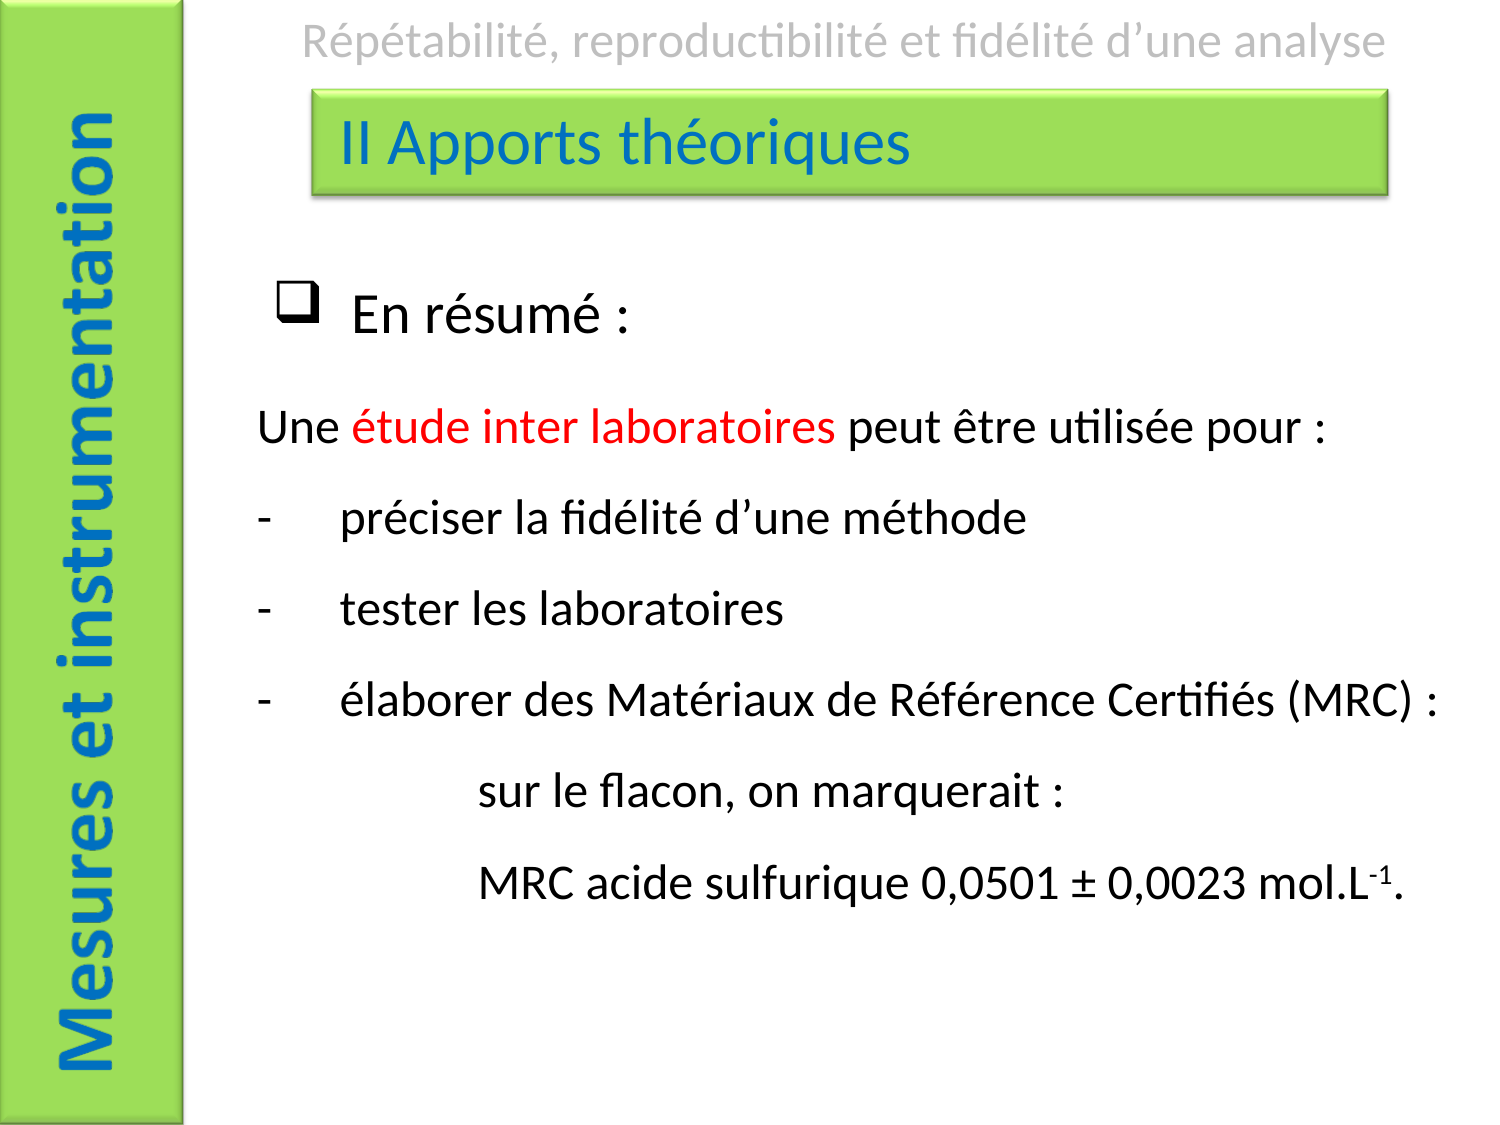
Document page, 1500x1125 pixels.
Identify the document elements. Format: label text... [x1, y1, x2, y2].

text_box En résumé : [183, 267, 1500, 339]
picture [303, 84, 1397, 209]
text_box II Apports théoriques [324, 90, 1388, 186]
text_box Répétabilité, reproductibilité et fidélité d’une analyse [206, 0, 1483, 76]
text_box Une étude inter laboratoires peut être utilisée pour : - préciser la fidélité d’une méthode - tester les laboratoires - élaborer des Matériaux de Référence Certifiés (MRC) : sur le flacon, on marquerait : MRC acide sulfurique 0,0501 ± 0,0023 mol.L-1. [242, 385, 1500, 1009]
picture [0, 0, 192, 1125]
